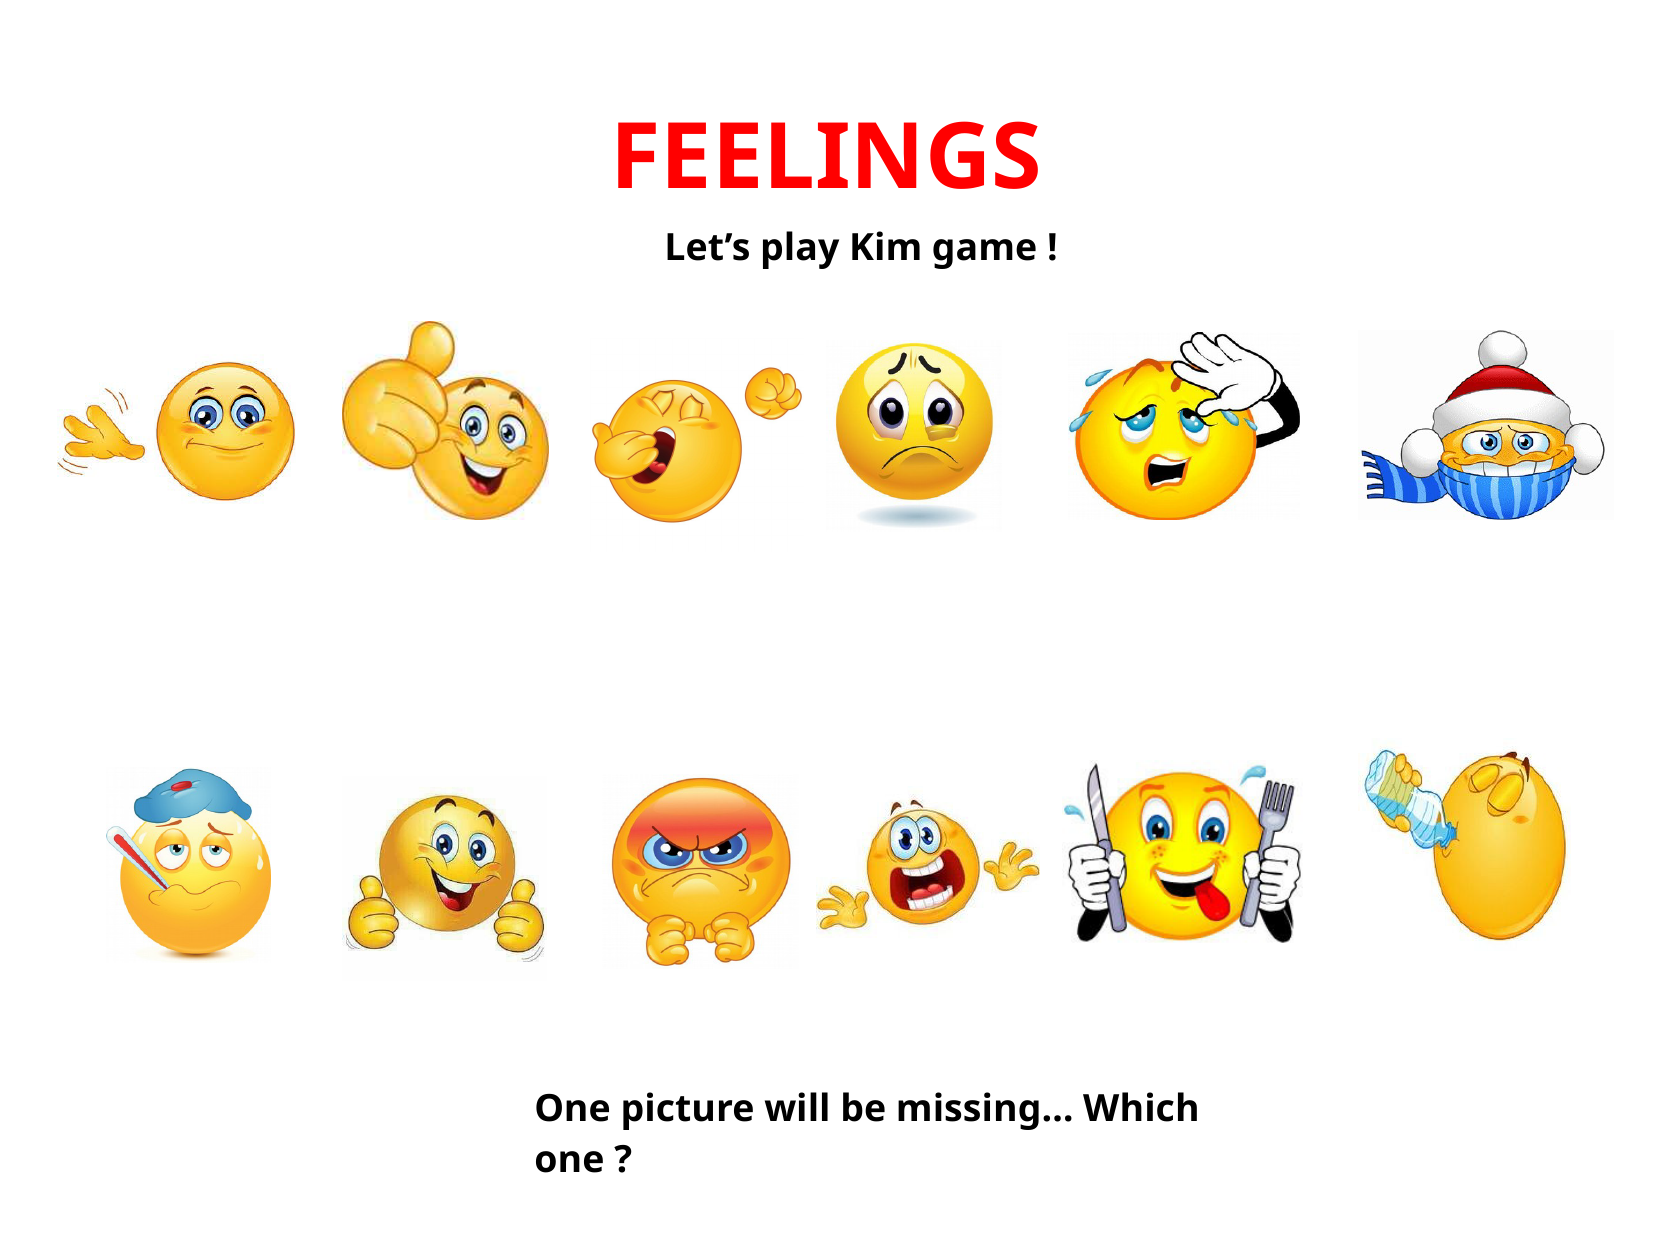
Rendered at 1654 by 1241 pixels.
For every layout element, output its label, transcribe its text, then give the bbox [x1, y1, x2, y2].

title FEELINGS [82, 49, 1571, 257]
picture [602, 774, 799, 969]
picture [342, 321, 549, 520]
picture [1358, 330, 1614, 520]
picture [106, 767, 271, 963]
picture [57, 354, 296, 508]
text_box One picture will be missing… Which one ? [519, 1073, 1323, 1182]
picture [816, 786, 1040, 945]
picture [1068, 332, 1300, 520]
picture [1358, 738, 1571, 951]
picture [342, 776, 547, 981]
text_box Let’s play Kim game ! [649, 212, 1087, 274]
picture [590, 338, 804, 552]
picture [1062, 760, 1304, 945]
picture [826, 340, 1002, 532]
